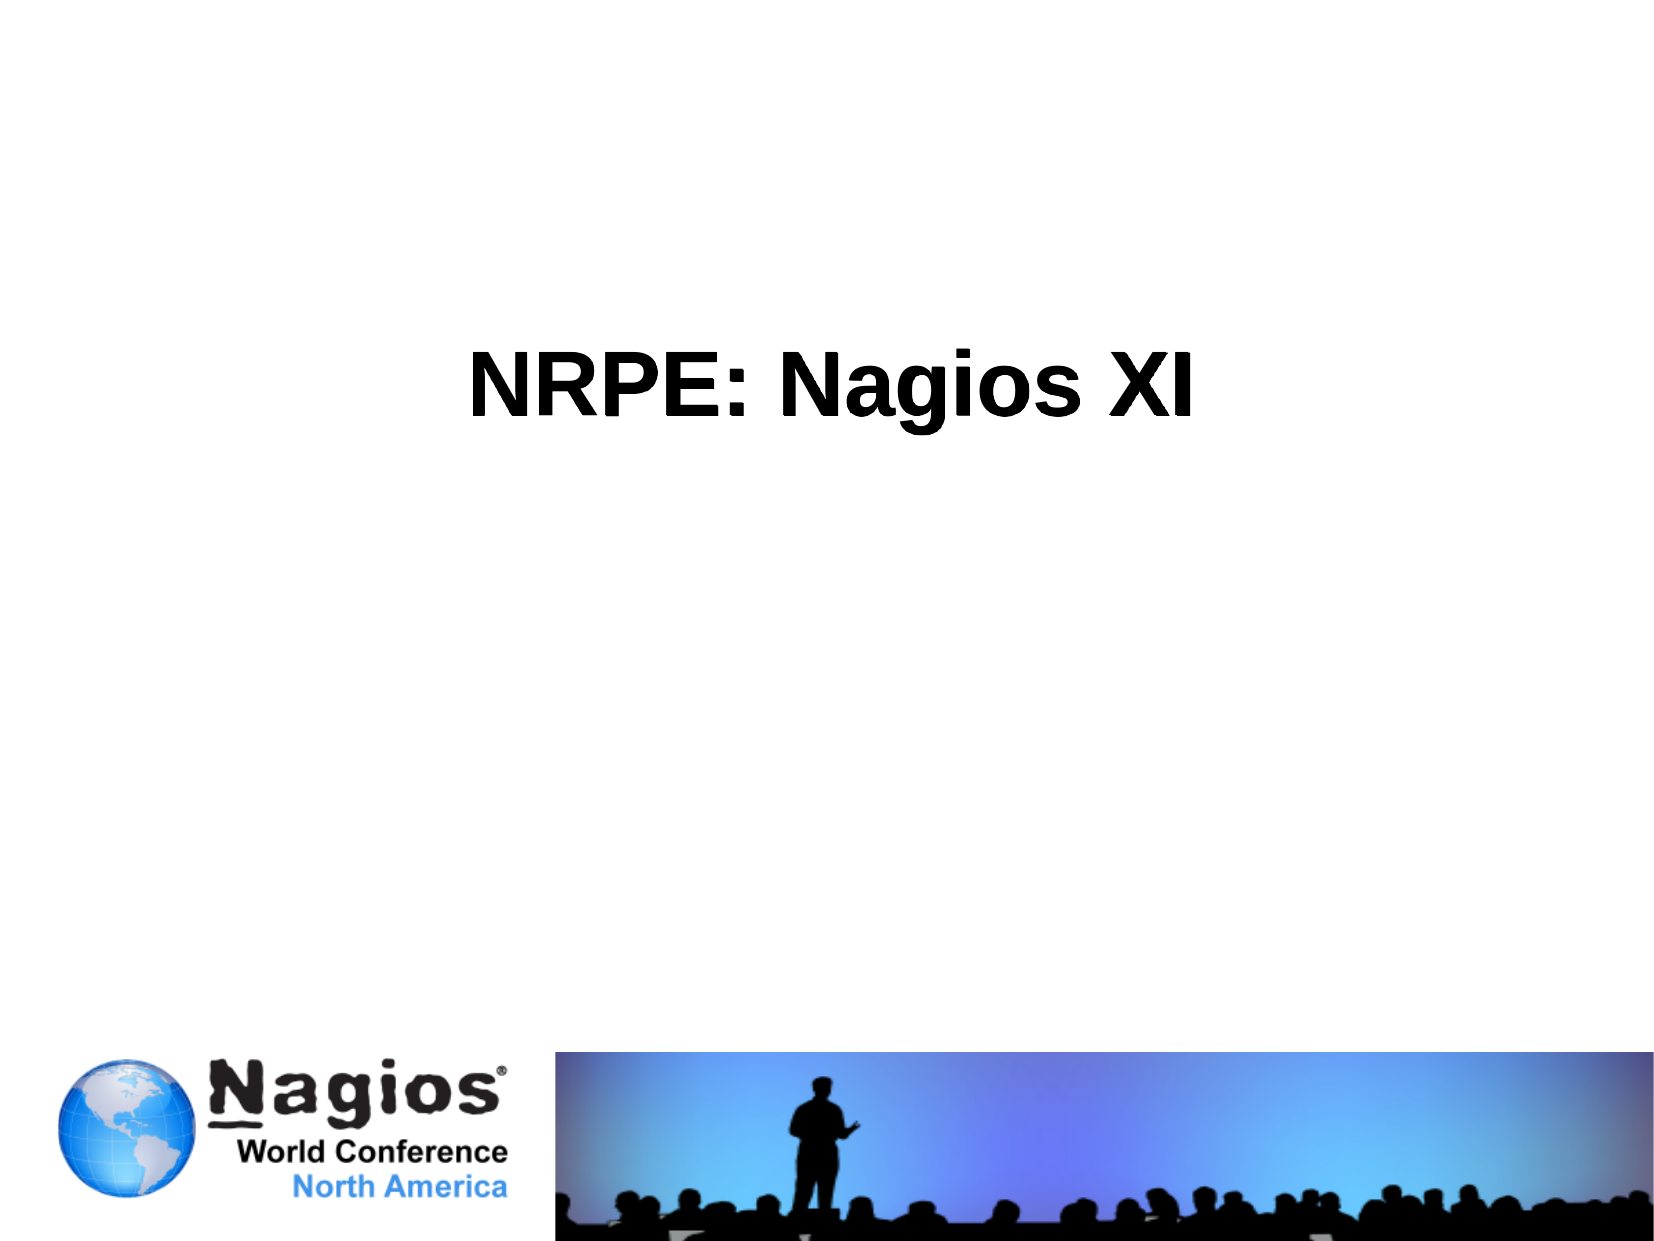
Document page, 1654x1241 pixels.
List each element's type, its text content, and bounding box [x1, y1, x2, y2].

picture [555, 1052, 1654, 1241]
picture [58, 1058, 509, 1228]
title NRPE: Nagios XI [87, 280, 1576, 488]
